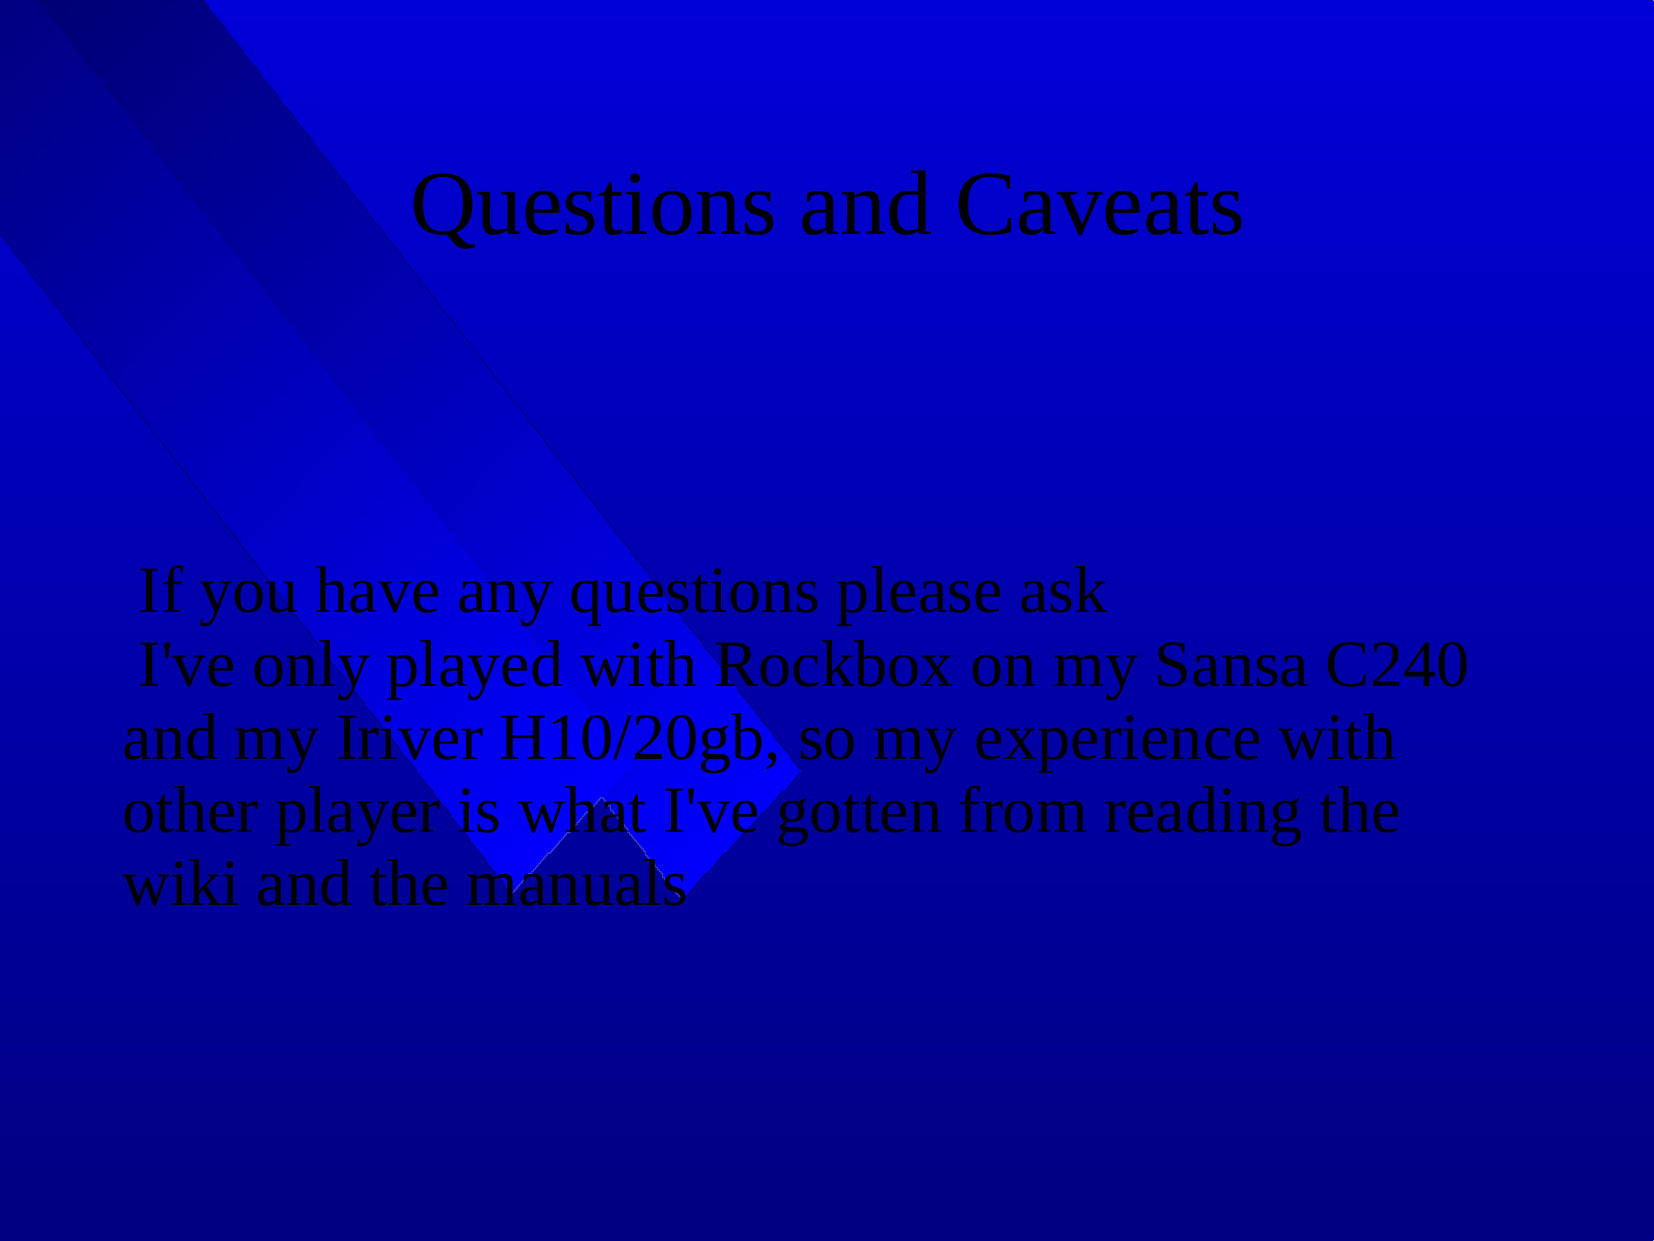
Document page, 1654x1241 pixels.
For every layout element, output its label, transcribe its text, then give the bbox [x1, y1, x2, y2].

title Questions and Caveats [122, 99, 1535, 307]
subtitle If you have any questions please ask I've only played with Rockbox on my Sansa C240 and my Iriver H10/20gb, so my experience with other player is what I've gotten from reading the wiki and the manuals [122, 346, 1535, 1128]
